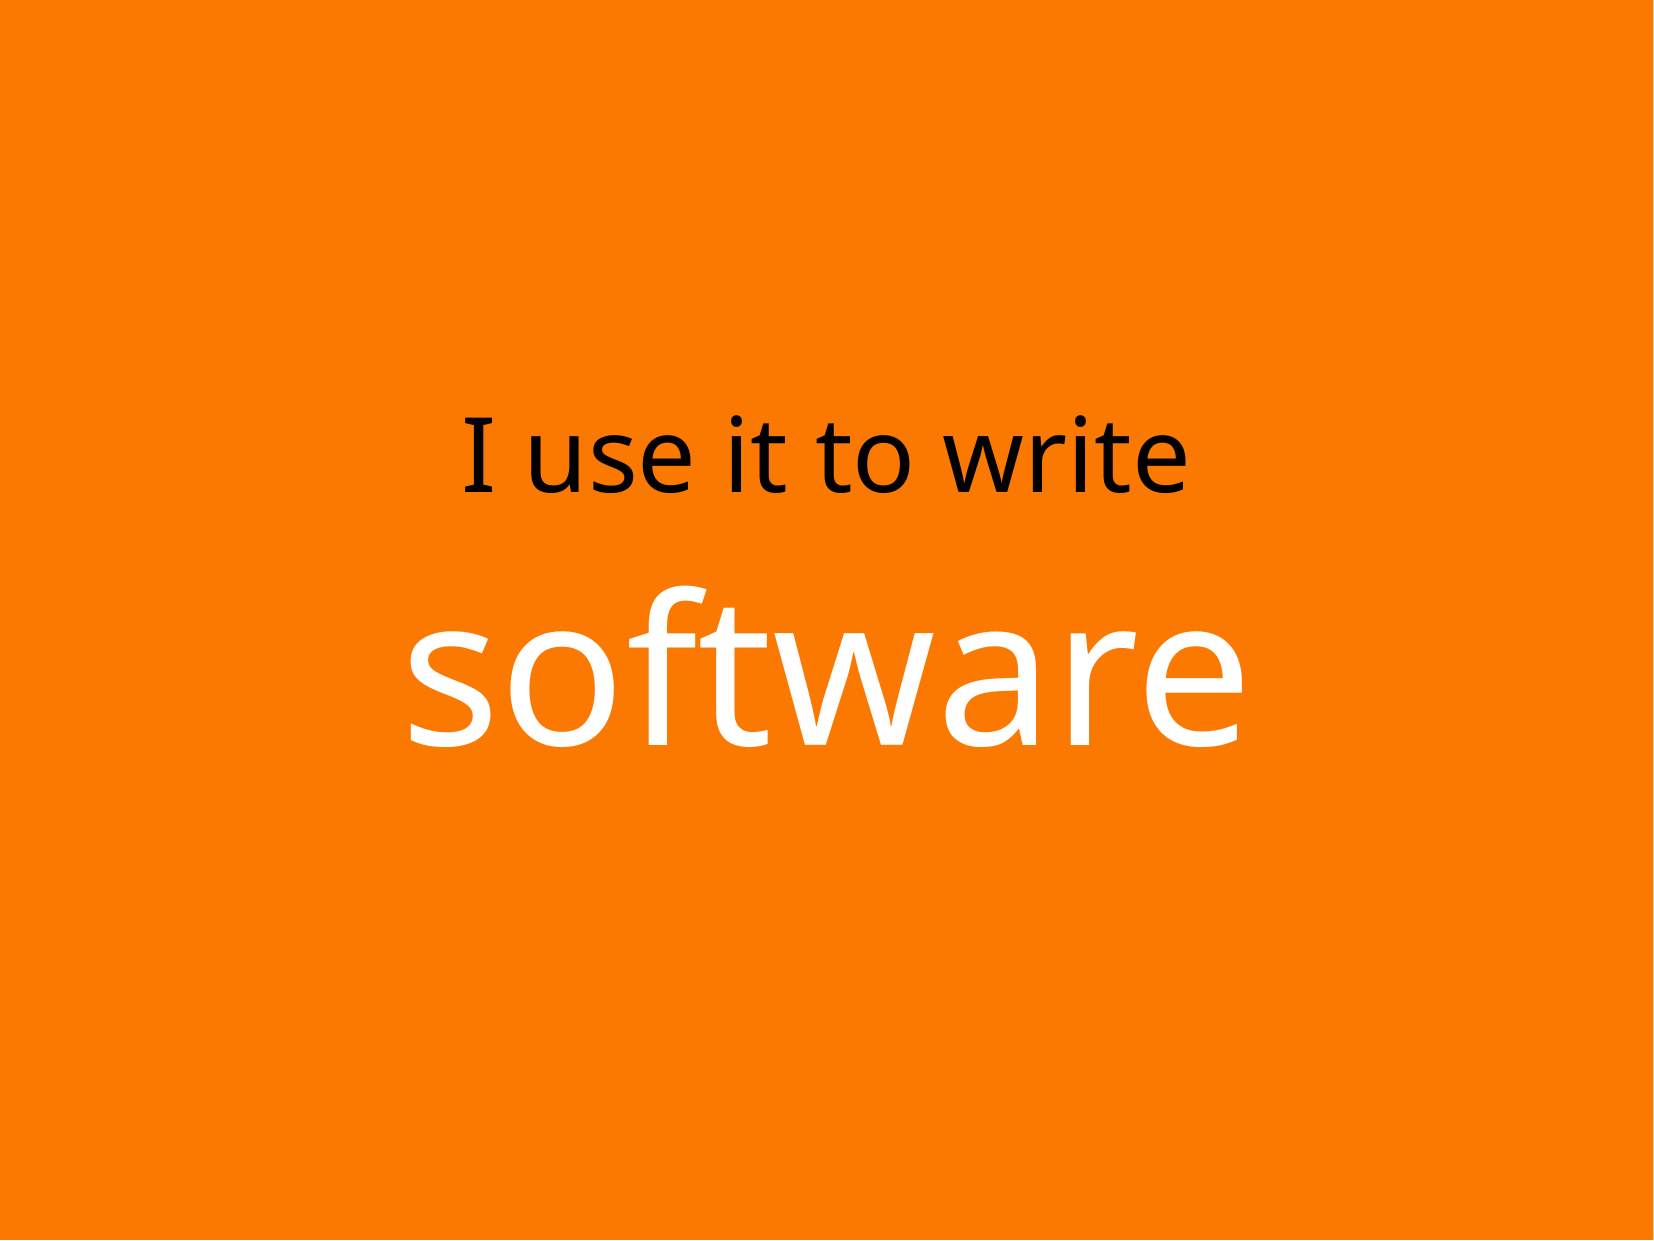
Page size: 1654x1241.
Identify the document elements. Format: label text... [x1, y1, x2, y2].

text_box I use it to write software [0, 374, 1654, 814]
